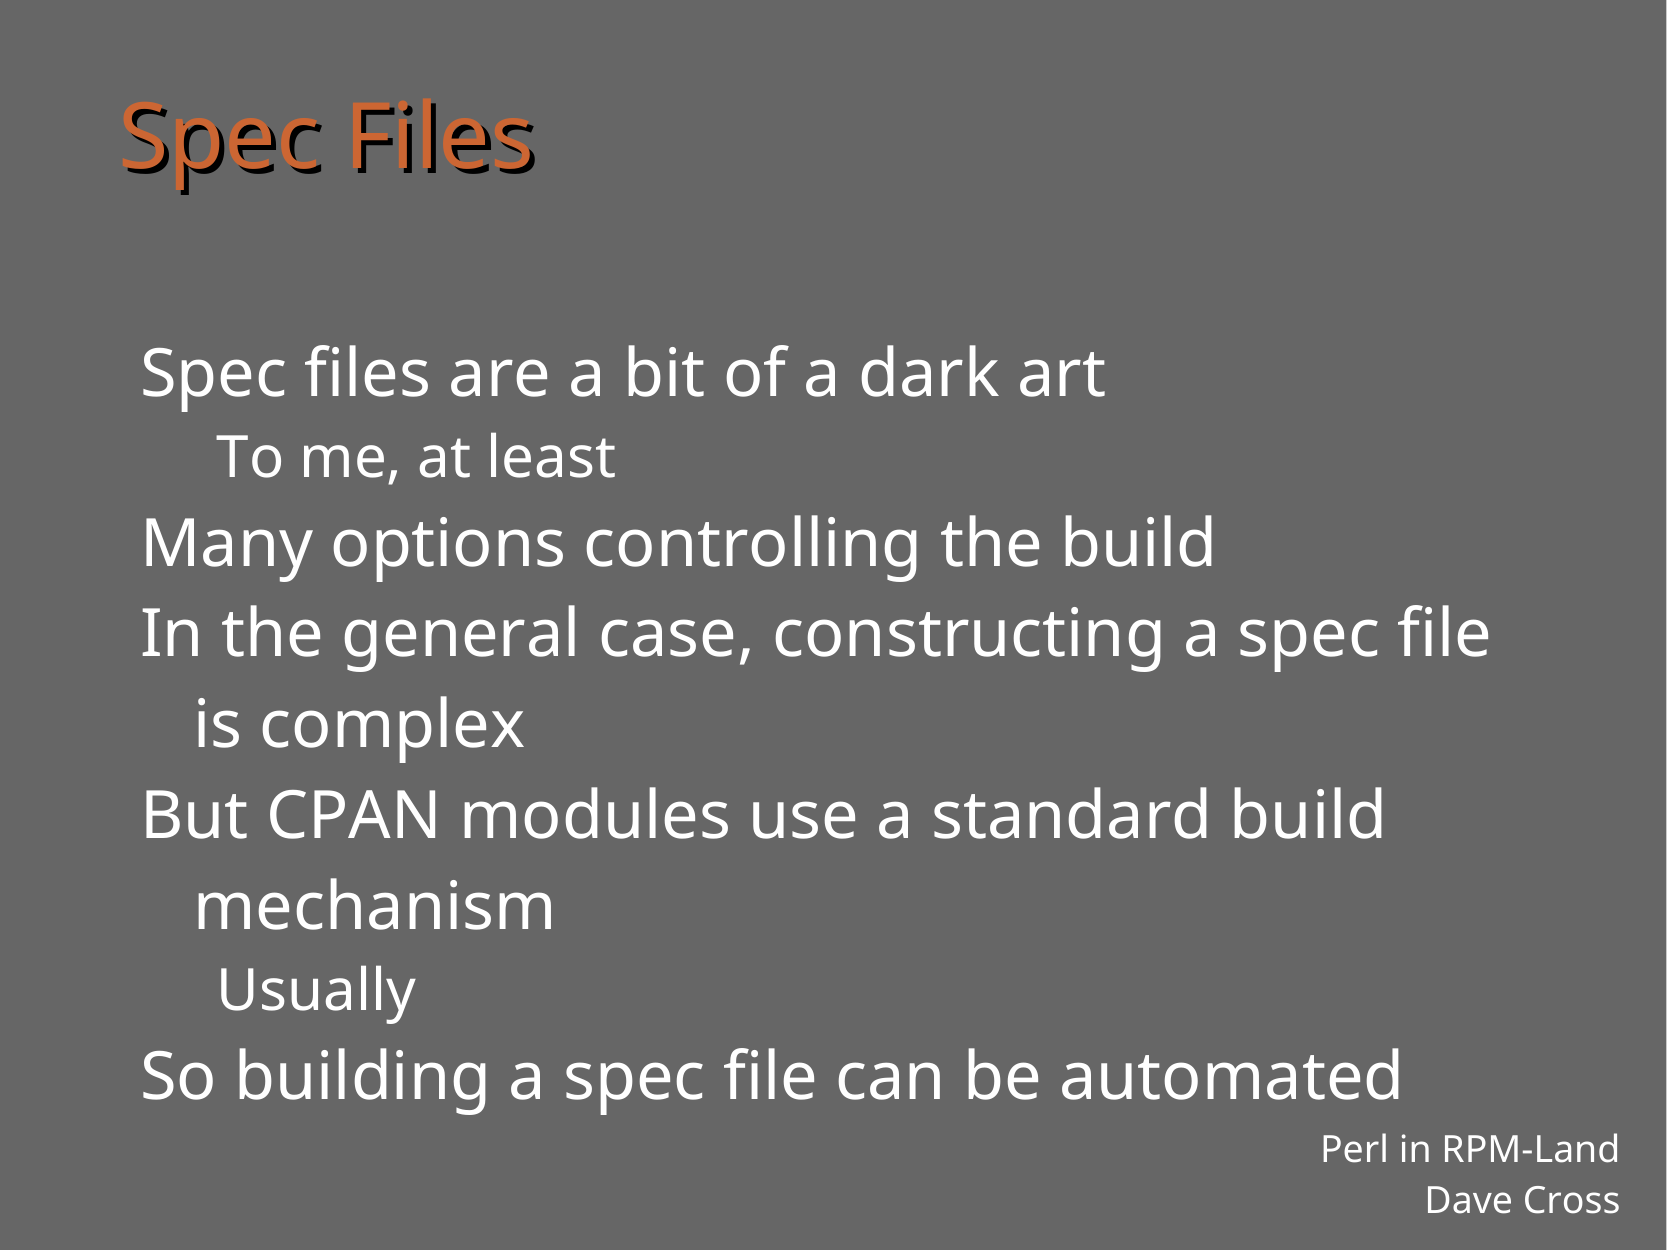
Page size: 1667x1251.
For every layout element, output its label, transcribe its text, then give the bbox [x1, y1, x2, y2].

list Spec files are a bit of a dark art To me, at least Many options controlling the build In the general case, constructing a spec file is complex But CPAN modules use a standard build mechanism Usually So building a spec file can be automated [122, 324, 1546, 1123]
title Spec Files [118, 59, 1542, 207]
